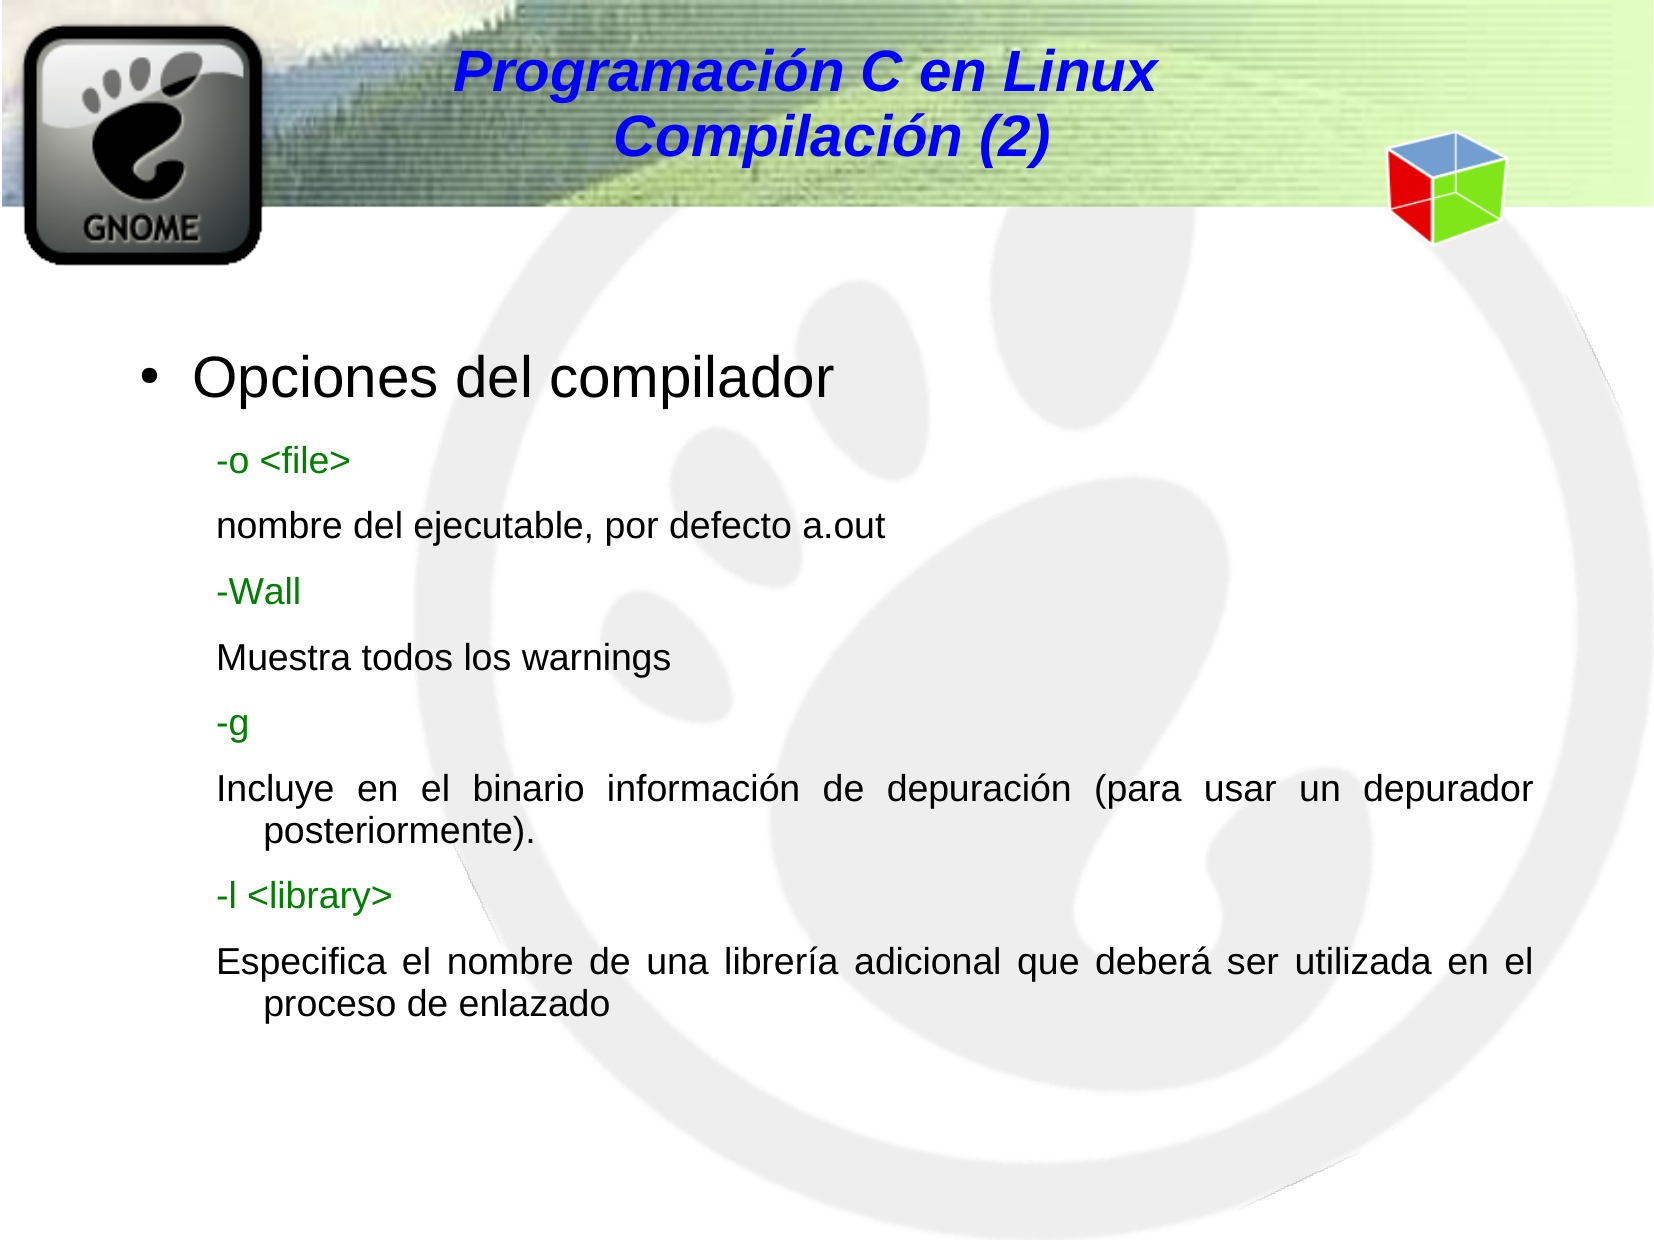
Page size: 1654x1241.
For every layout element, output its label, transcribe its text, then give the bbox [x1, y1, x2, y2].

picture [2, 0, 1654, 1240]
list Opciones del compilador -o <file> nombre del ejecutable, por defecto a.out -Wall Muestra todos los warnings -g Incluye en el binario información de depuración (para usar un depurador posteriormente). -l <library> Especifica el nombre de una librería adicional que deberá ser utilizada en el proceso de enlazado [121, 344, 1534, 1123]
title Programación C en Linux Compilación (2) [236, 0, 1359, 208]
